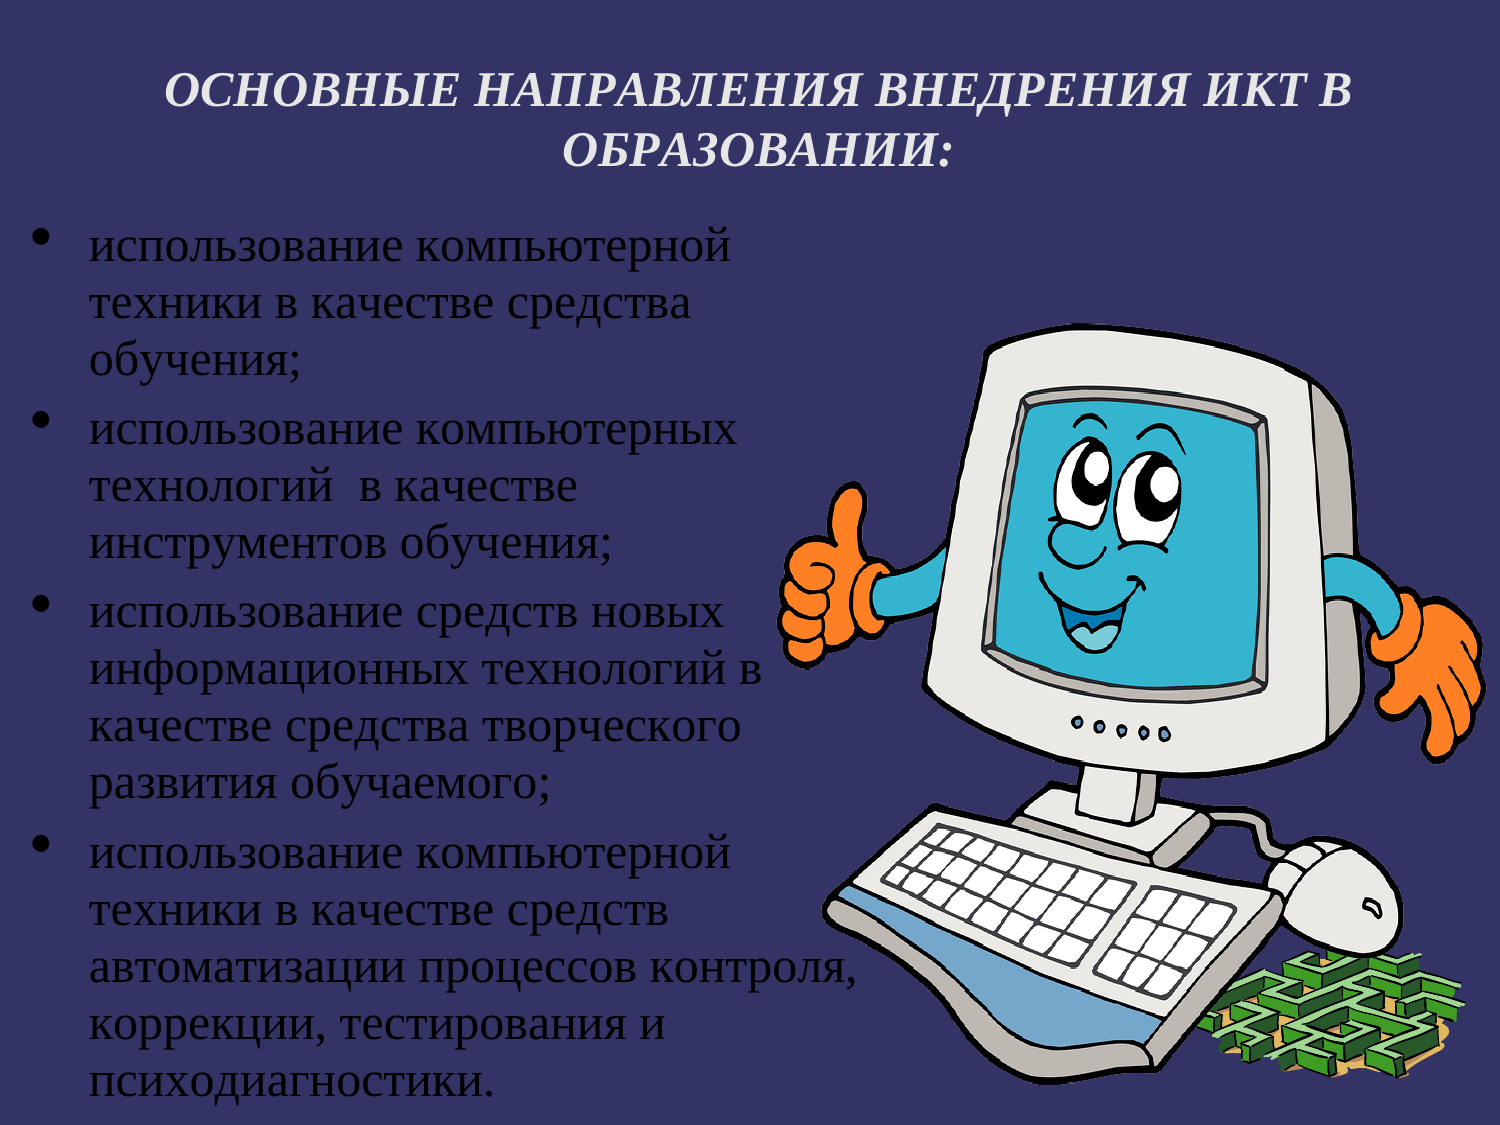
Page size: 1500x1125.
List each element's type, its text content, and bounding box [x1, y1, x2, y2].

text_box [880, 302, 1500, 1107]
list использование компьютерной техники в качестве средства обучения; использование компьютерных технологий в качестве инструментов обучения; использование средств новых информационных технологий в качестве средства творческого развития обучаемого; использование компьютерной техники в качестве средств автоматизации процессов контроля, коррекции, тестирования и психодиагностики. [17, 207, 880, 1125]
title ОСНОВНЫЕ НАПРАВЛЕНИЯ ВНЕДРЕНИЯ ИКТ В ОБРАЗОВАНИИ: [17, 0, 1500, 233]
